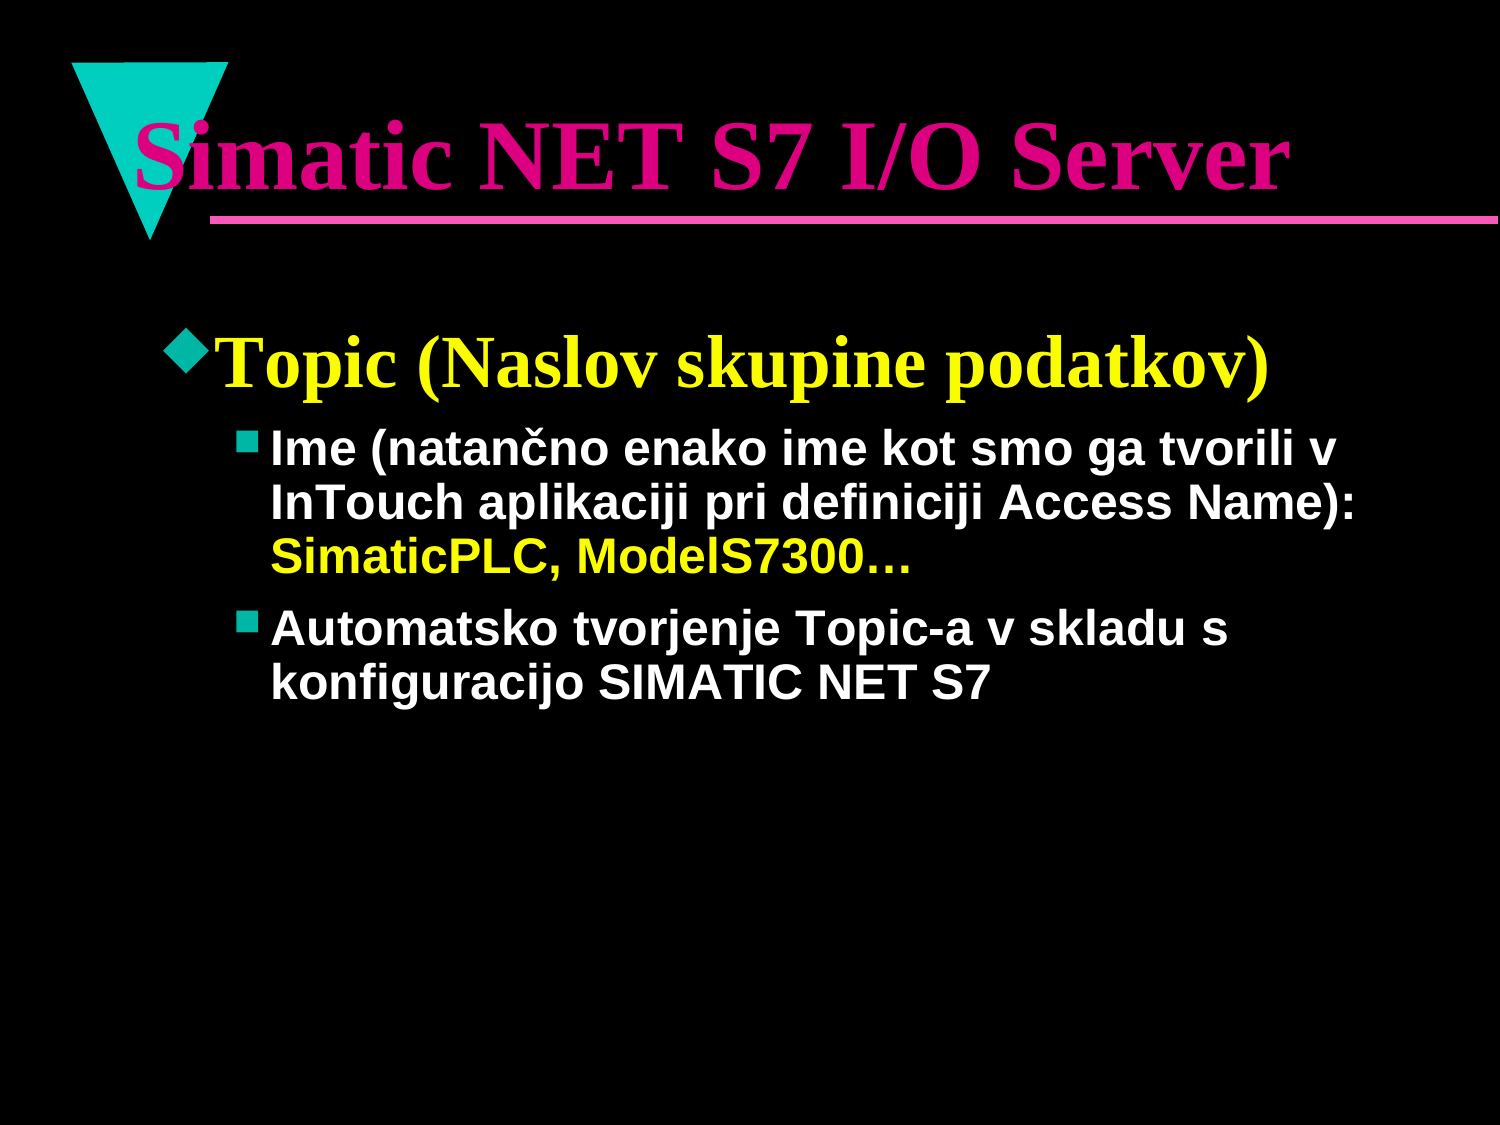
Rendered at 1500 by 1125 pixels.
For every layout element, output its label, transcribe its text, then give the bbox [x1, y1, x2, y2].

list Topic (Naslov skupine podatkov) Ime (natančno enako ime kot smo ga tvorili v InTouch aplikaciji pri definiciji Access Name): SimaticPLC, ModelS7300… Automatsko tvorjenje Topic-a v skladu s konfiguracijo SIMATIC NET S7 [143, 314, 1476, 990]
title Simatic NET S7 I/O Server [117, 63, 1500, 251]
